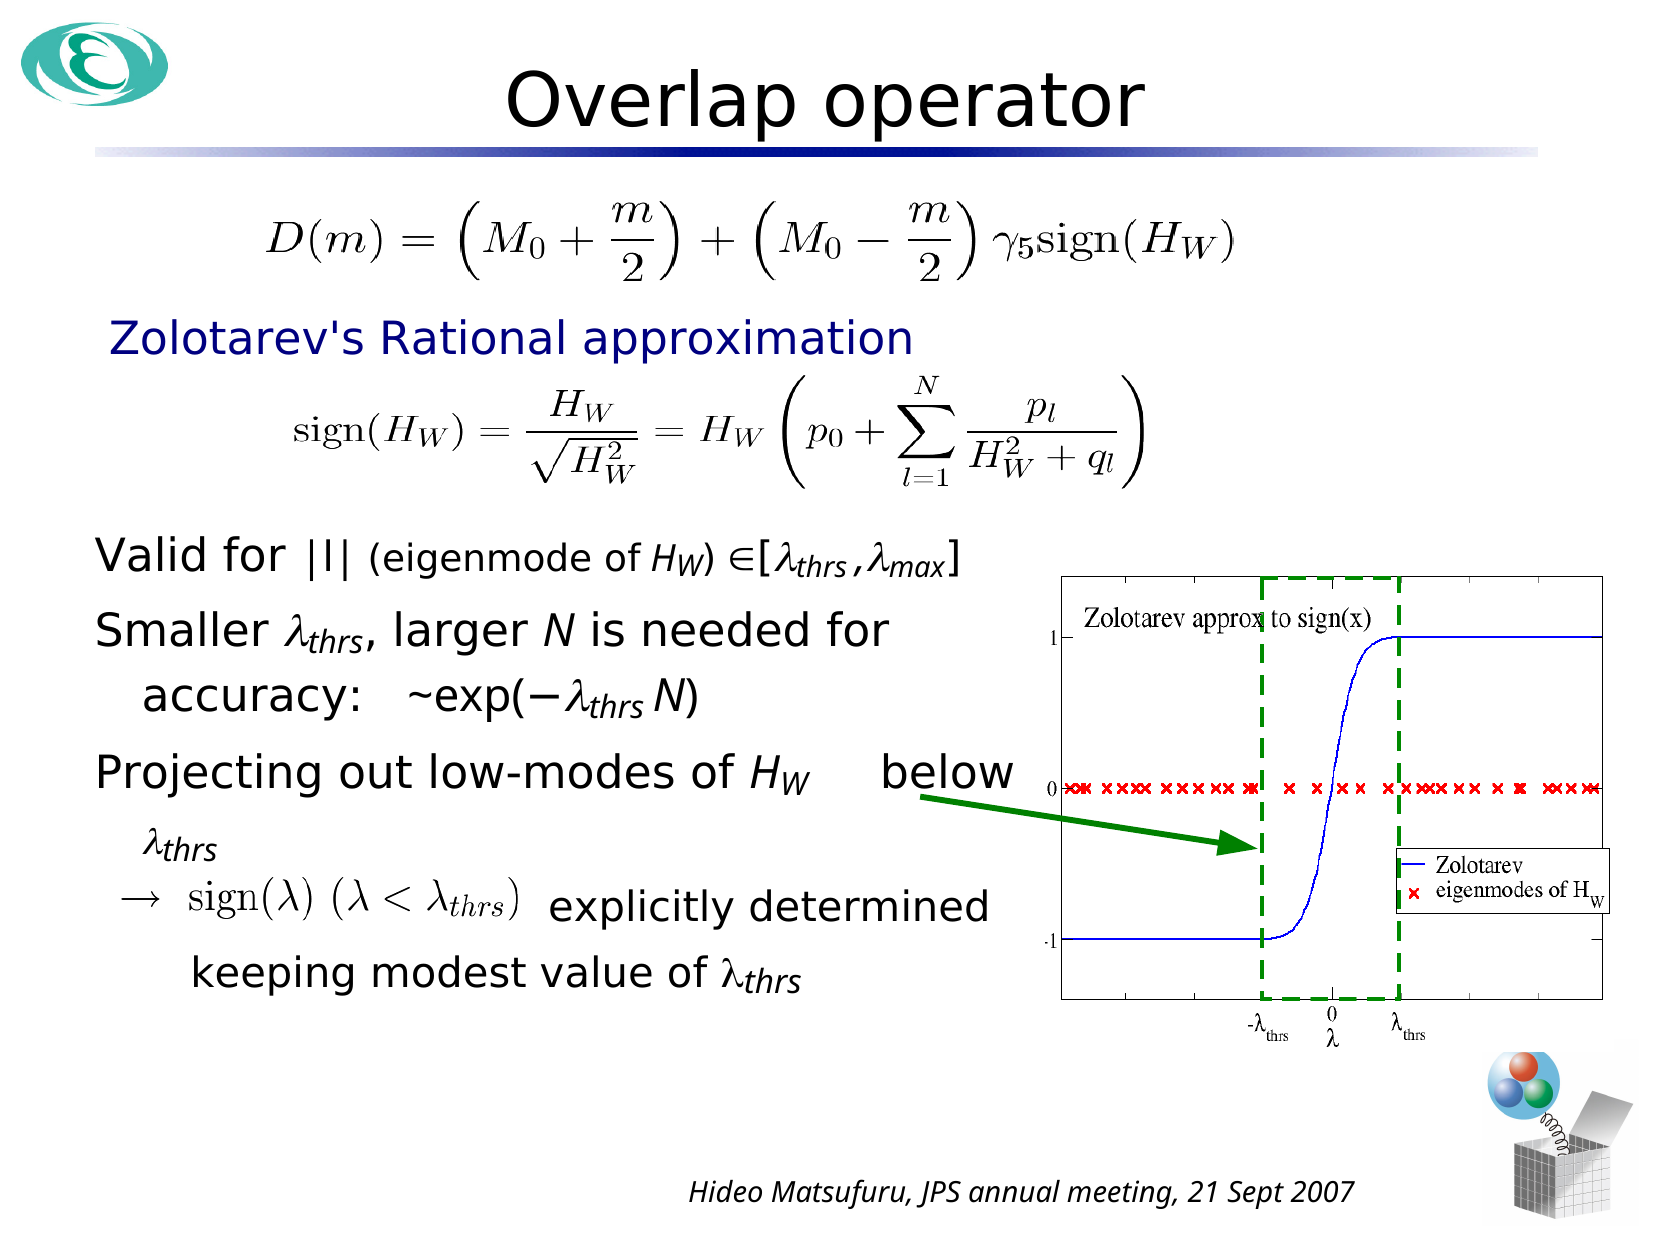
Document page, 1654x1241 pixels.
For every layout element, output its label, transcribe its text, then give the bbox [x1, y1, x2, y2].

text_box Zolotarev's Rational approximation [109, 311, 916, 366]
picture [15, 14, 174, 114]
picture [266, 201, 1234, 281]
picture [1045, 567, 1639, 1226]
picture [294, 375, 1144, 489]
list Valid for |l| (eigenmode of HW) [lthrs ,lmax] Smaller lthrs, larger N is needed for accuracy: ~exp(−lthrs N) Projecting out low-modes of HW below lthrs explicitly determined keeping modest value of lthrs [0, 521, 1023, 1199]
title Overlap operator [201, 47, 1450, 154]
picture [121, 877, 518, 921]
picture [95, 147, 1538, 157]
